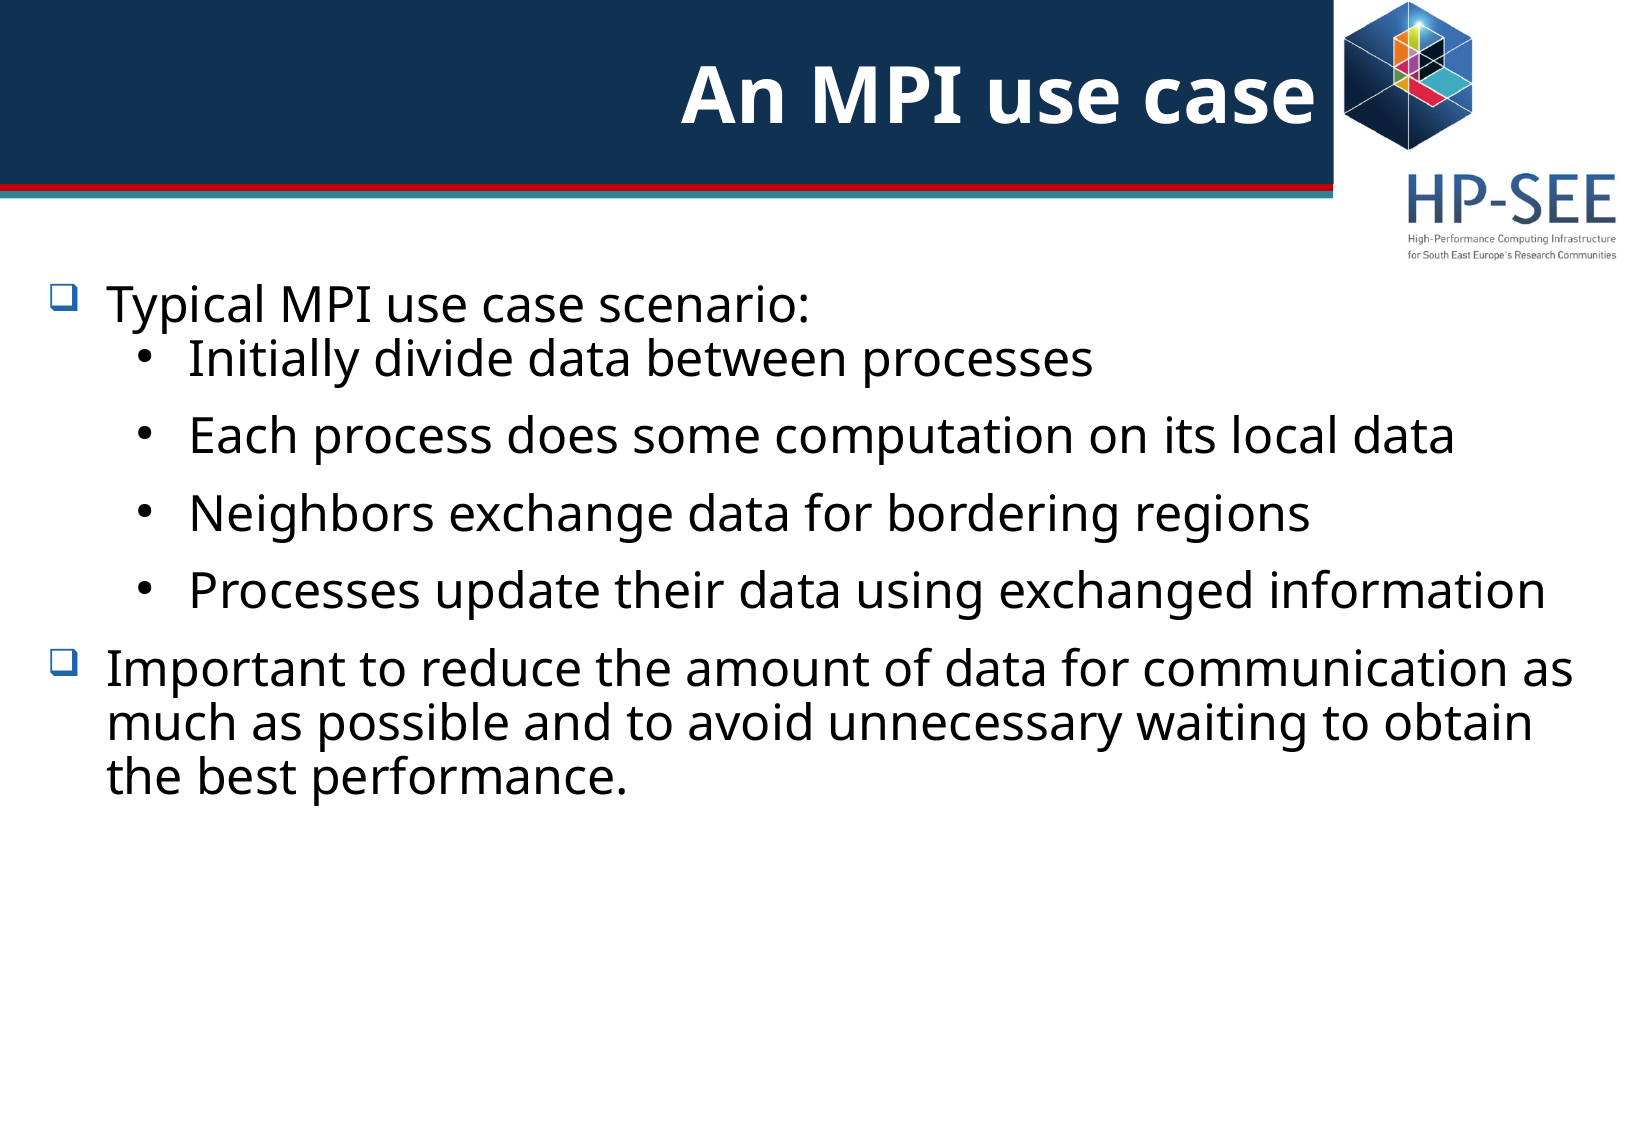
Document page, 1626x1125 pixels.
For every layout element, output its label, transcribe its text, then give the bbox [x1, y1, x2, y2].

title An MPI use case [0, 0, 1334, 184]
picture [1333, 0, 1625, 263]
list Typical MPI use case scenario: Initially divide data between processes Each process does some computation on its local data Neighbors exchange data for bordering regions Processes update their data using exchanged information Important to reduce the amount of data for communication as much as possible and to avoid unnecessary waiting to obtain the best performance. [31, 271, 1593, 1079]
